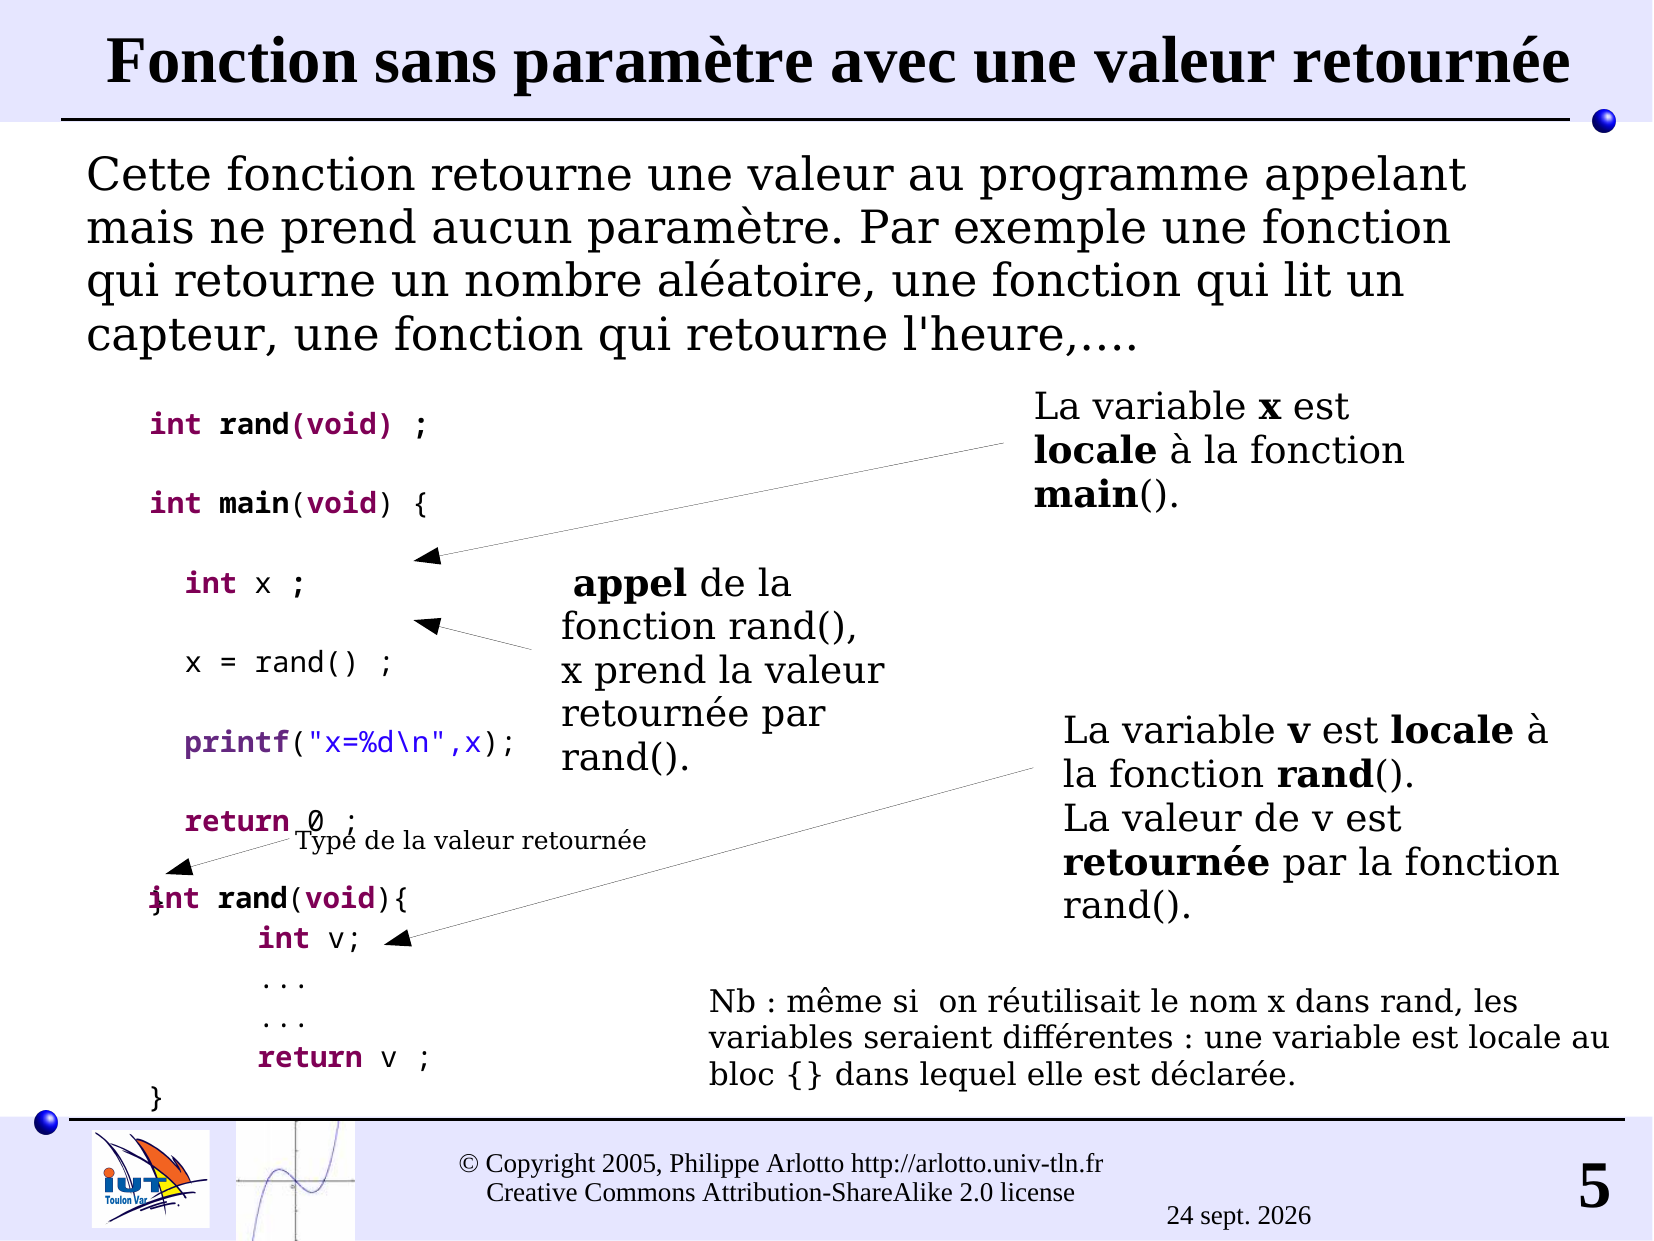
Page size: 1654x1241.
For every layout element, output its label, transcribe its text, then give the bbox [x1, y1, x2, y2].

text_box Nb : même si on réutilisait le nom x dans rand, les variables seraient différentes : une variable est locale au bloc {} dans lequel elle est déclarée. [708, 983, 1625, 1093]
text_box int rand(void) ; int main(void) { int x ; x = rand() ; printf("x=%d\n",x); return 0 ; } [149, 403, 593, 849]
title Fonction sans paramètre avec une valeur retournée [95, 14, 1585, 107]
text_box int rand(void){ int v; ... ... return v ; } [147, 877, 709, 1093]
text_box La variable x est locale à la fonction main(). [1033, 383, 1418, 516]
text_box Type de la valeur retournée [295, 826, 650, 857]
picture [236, 1121, 355, 1241]
text_box La variable v est locale à la fonction rand(). La valeur de v est retournée par la fonction rand(). [1062, 708, 1595, 970]
text_box appel de la fonction rand(), x prend la valeur retournée par rand(). [561, 561, 886, 780]
text_box Cette fonction retourne une valeur au programme appelant mais ne prend aucun paramètre. Par exemple une fonction qui retourne un nombre aléatoire, une fonction qui lit un capteur, une fonction qui retourne l'heure,…. [86, 147, 1483, 361]
